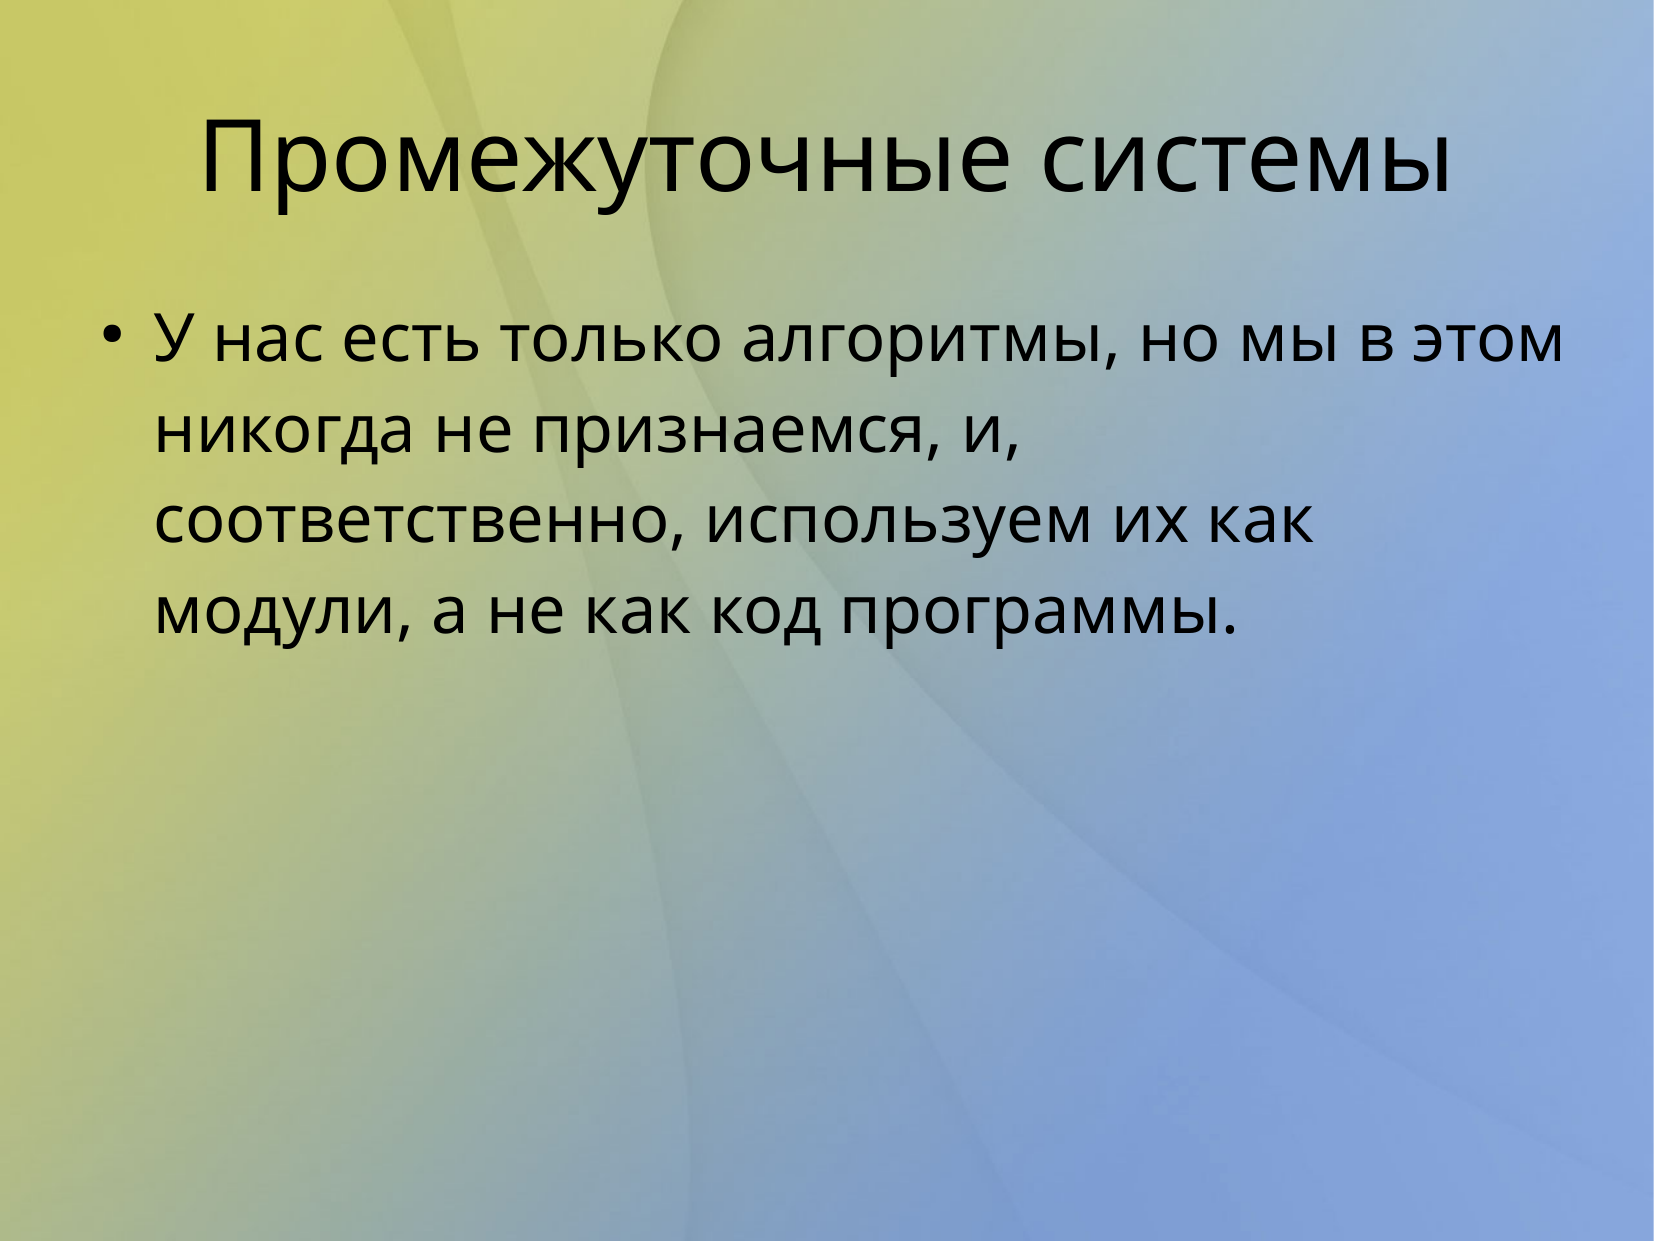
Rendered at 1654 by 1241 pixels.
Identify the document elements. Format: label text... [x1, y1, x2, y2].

title Промежуточные системы [82, 56, 1571, 250]
picture [0, 0, 1654, 1241]
list У нас есть только алгоритмы, но мы в этом никогда не признаемся, и, соответственно, используем их как модули, а не как код программы. [82, 290, 1571, 1094]
